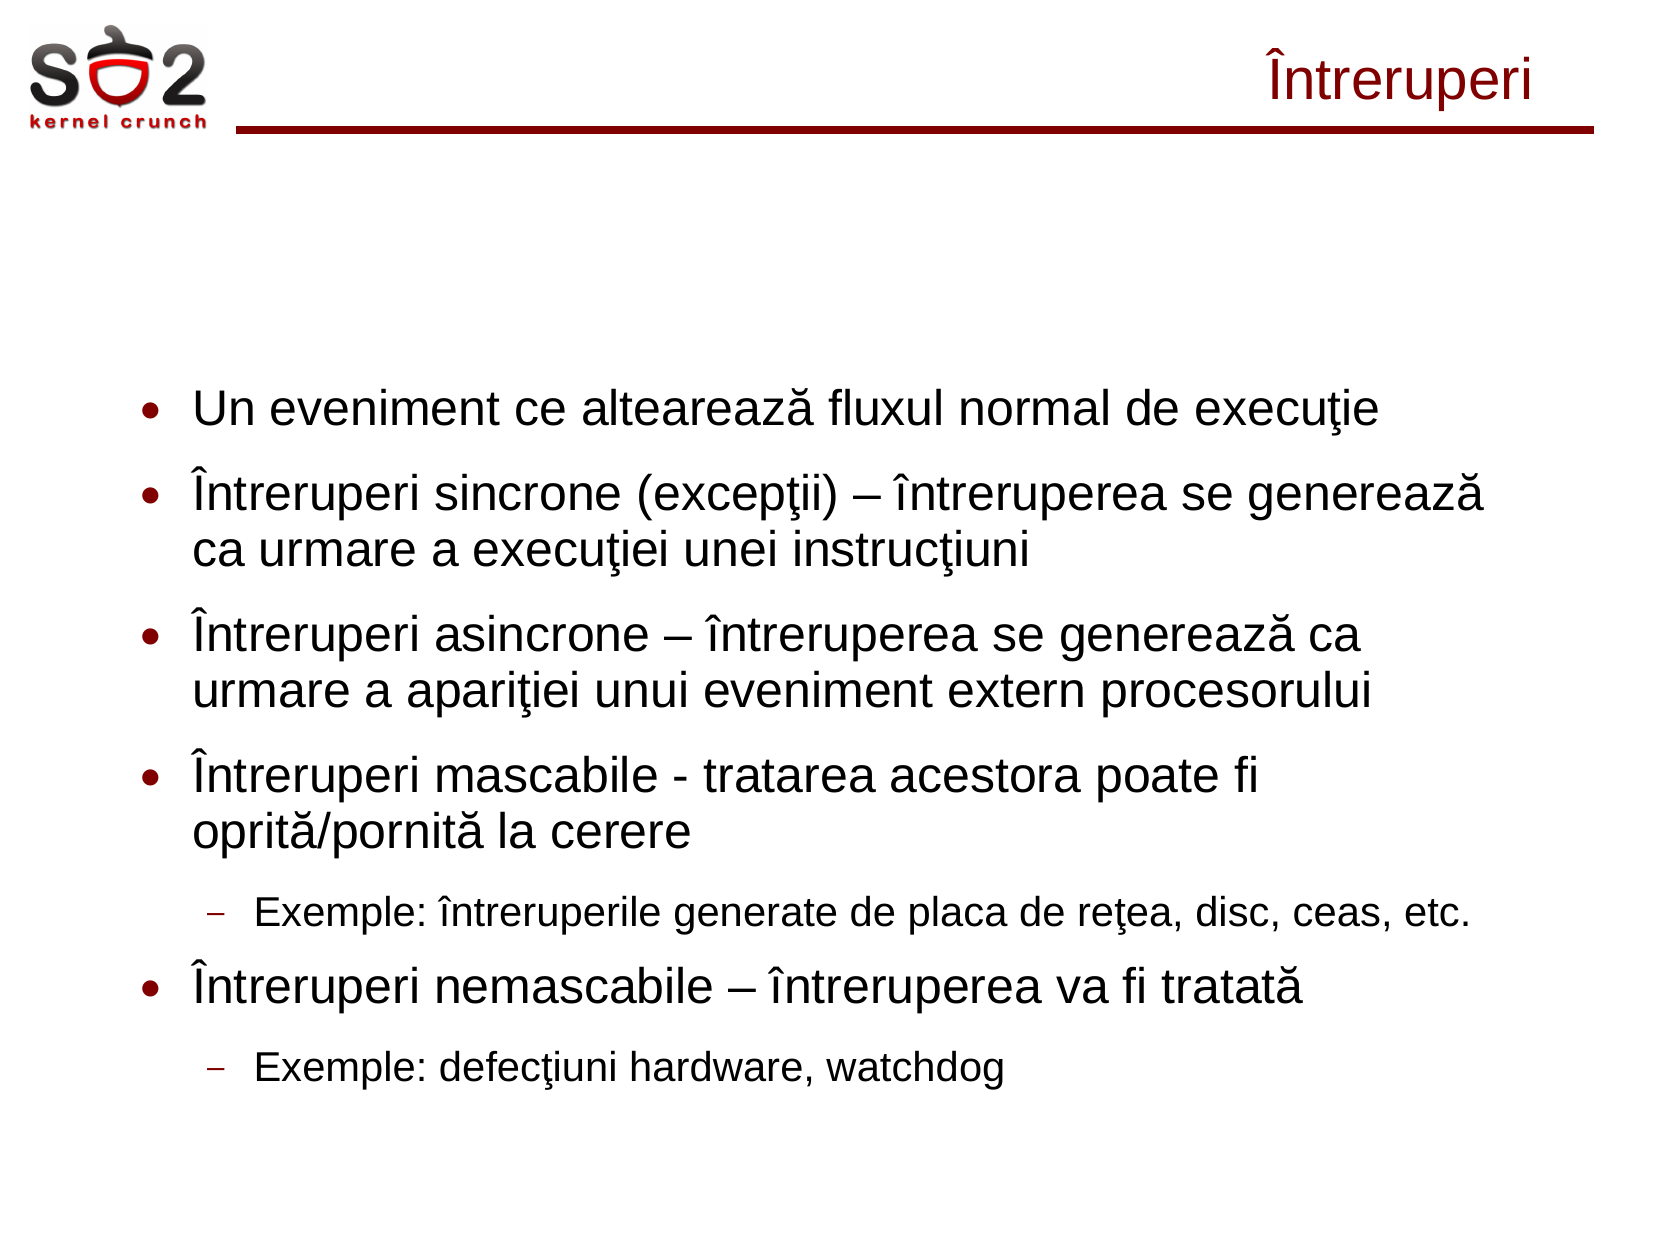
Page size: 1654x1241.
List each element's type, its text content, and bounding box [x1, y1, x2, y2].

list Un eveniment ce altearează fluxul normal de execuţie Întreruperi sincrone (excepţii) – întreruperea se generează ca urmare a execuţiei unei instrucţiuni Întreruperi asincrone – întreruperea se generează ca urmare a apariţiei unui eveniment extern procesorului Întreruperi mascabile - tratarea acestora poate fi oprită/pornită la cerere Exemple: întreruperile generate de placa de reţea, disc, ceas, etc. Întreruperi nemascabile – întreruperea va fi tratată Exemple: defecţiuni hardware, watchdog [121, 344, 1534, 1126]
title Întreruperi [121, 11, 1534, 148]
picture [29, 23, 121, 130]
